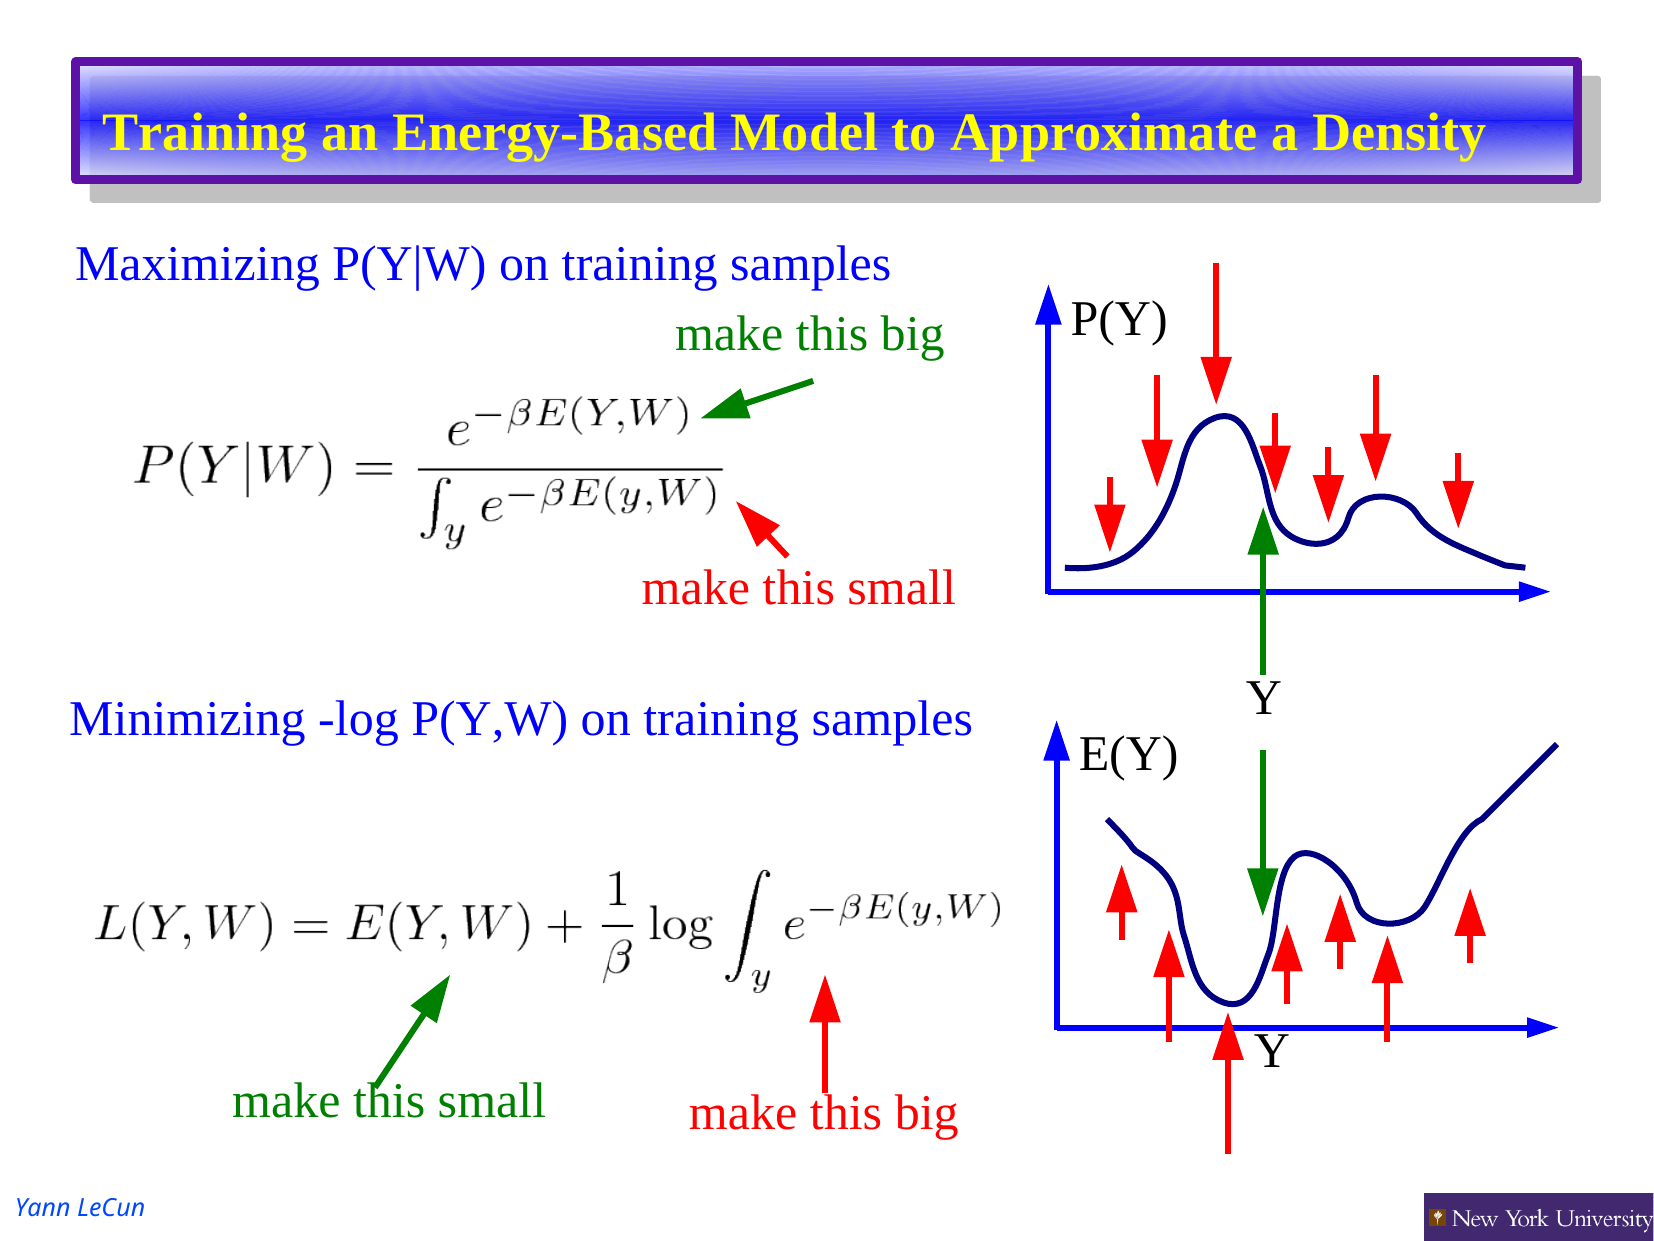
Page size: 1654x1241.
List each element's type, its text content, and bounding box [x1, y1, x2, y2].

picture [128, 391, 729, 555]
text_box Y [1242, 666, 1285, 734]
text_box Y [1251, 1020, 1294, 1087]
text_box P(Y) [1067, 287, 1172, 354]
text_box make this small [232, 1073, 547, 1134]
text_box E(Y) [1075, 723, 1182, 790]
picture [1424, 1193, 1654, 1241]
title Training an Energy-Based Model to Approximate a Density [75, 61, 1578, 180]
text_box make this big [688, 1085, 959, 1146]
text_box Minimizing -log P(Y,W) on training samples [69, 691, 974, 752]
text_box Maximizing P(Y|W) on training samples [75, 236, 893, 297]
text_box make this big [675, 305, 946, 367]
text_box make this small [641, 559, 957, 621]
picture [90, 865, 1005, 998]
